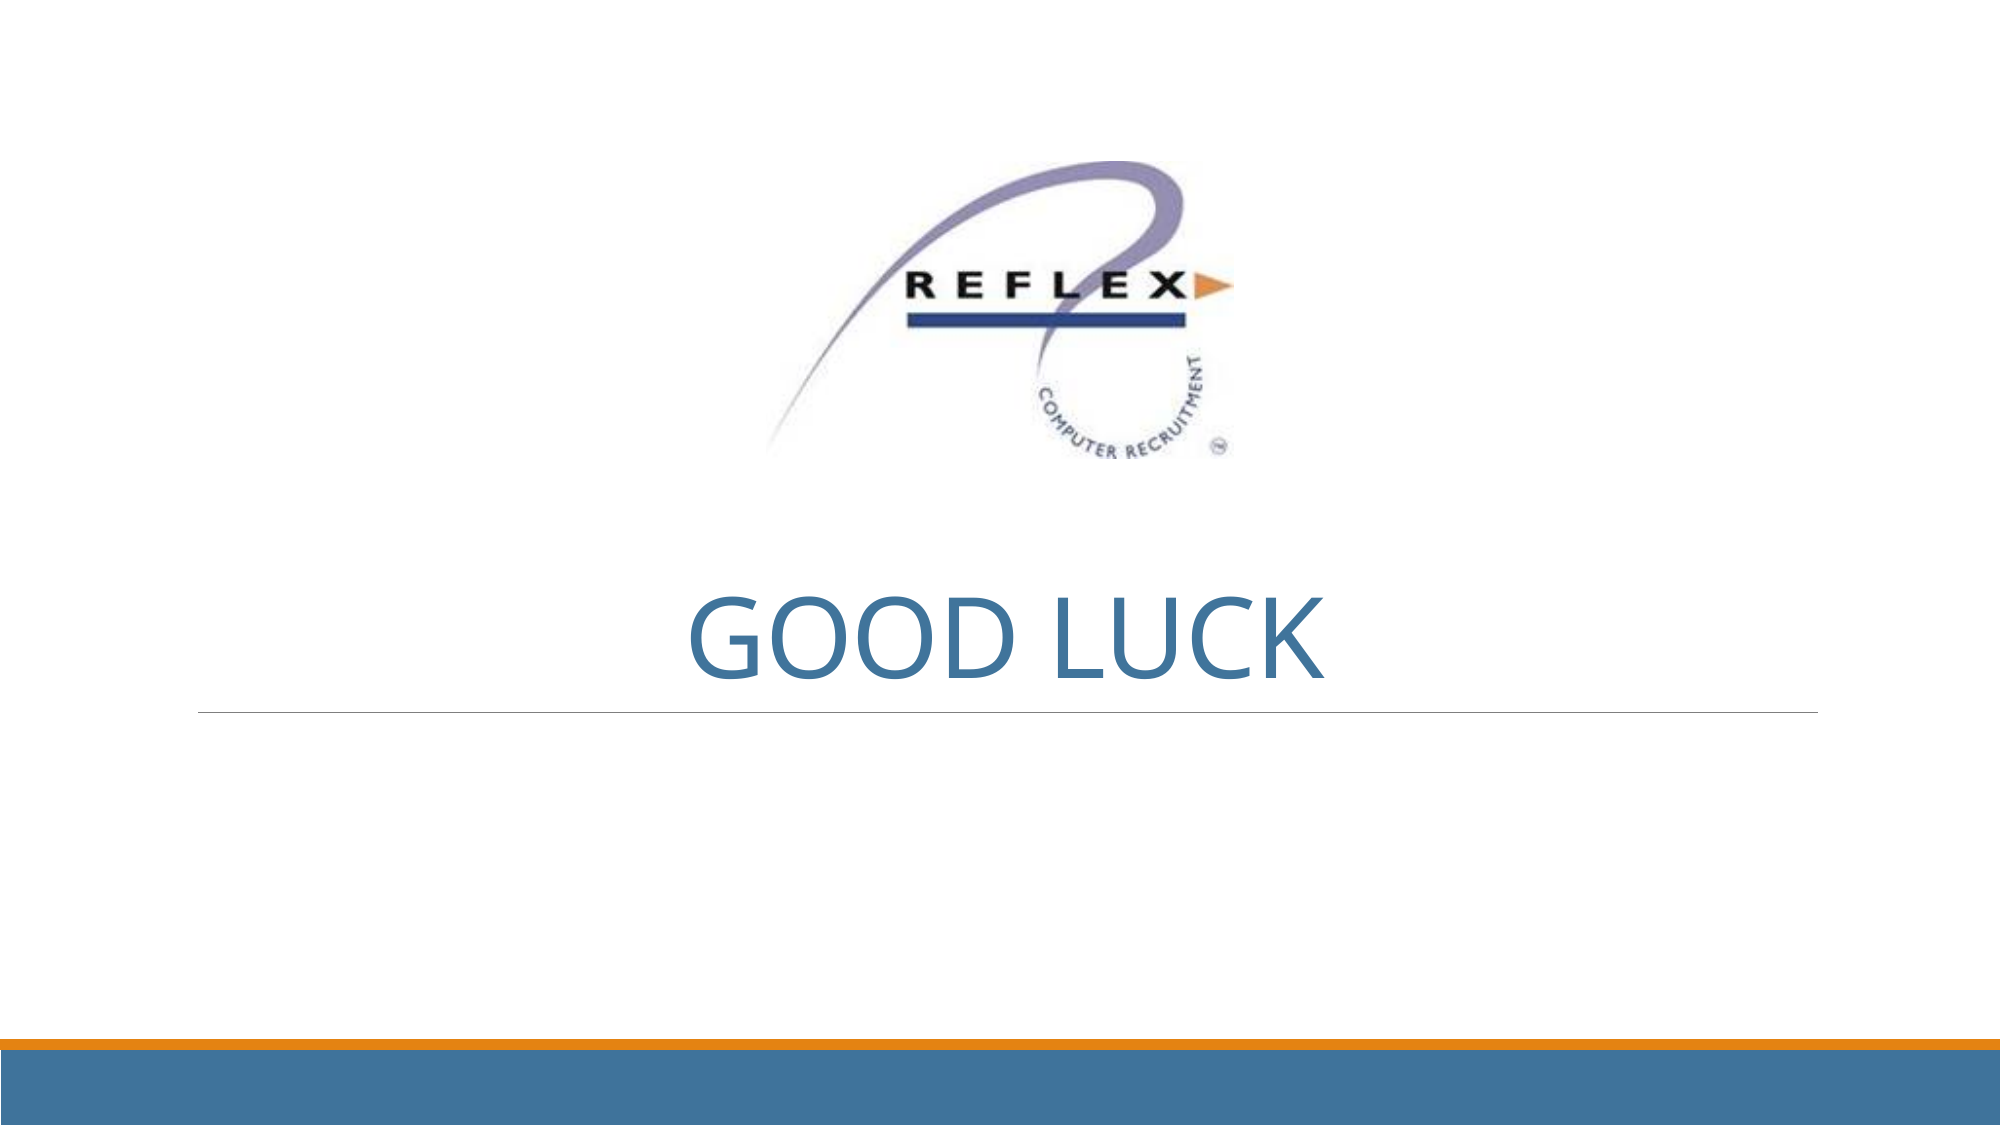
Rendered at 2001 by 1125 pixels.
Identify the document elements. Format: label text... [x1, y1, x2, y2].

title GOOD LUCK [180, 124, 1831, 710]
picture [766, 161, 1234, 459]
